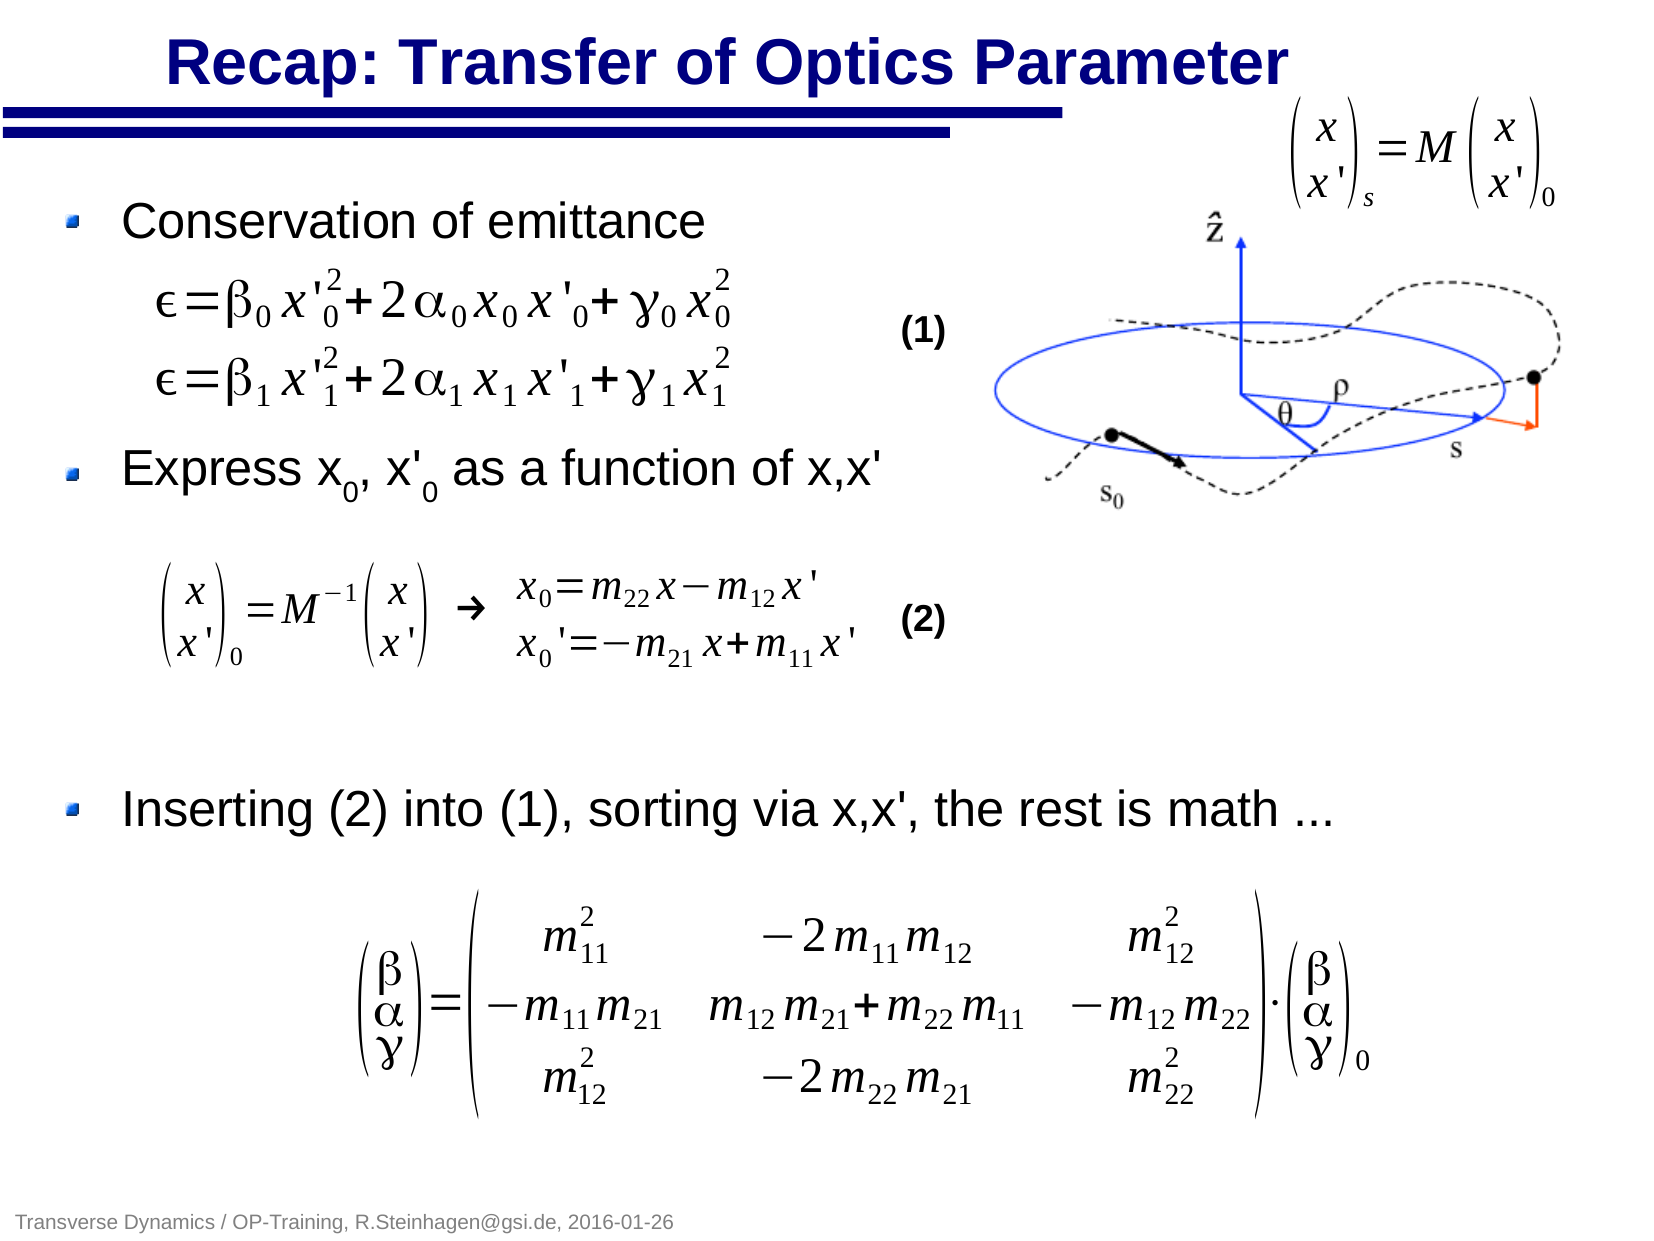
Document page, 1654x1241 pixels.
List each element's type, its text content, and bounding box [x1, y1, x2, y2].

picture [944, 189, 1588, 520]
chart [147, 555, 866, 674]
list Conservation of emittance Express x0, x'0 as a function of x,x' Inserting (2) into (1), sorting via x,x', the rest is math ... [65, 192, 1628, 1205]
chart [342, 885, 1381, 1123]
text_box (2) [885, 590, 962, 648]
text_box (1) [885, 301, 962, 358]
chart [140, 259, 745, 477]
title Recap: Transfer of Optics Parameter [165, 0, 1323, 124]
chart [1275, 94, 1568, 213]
